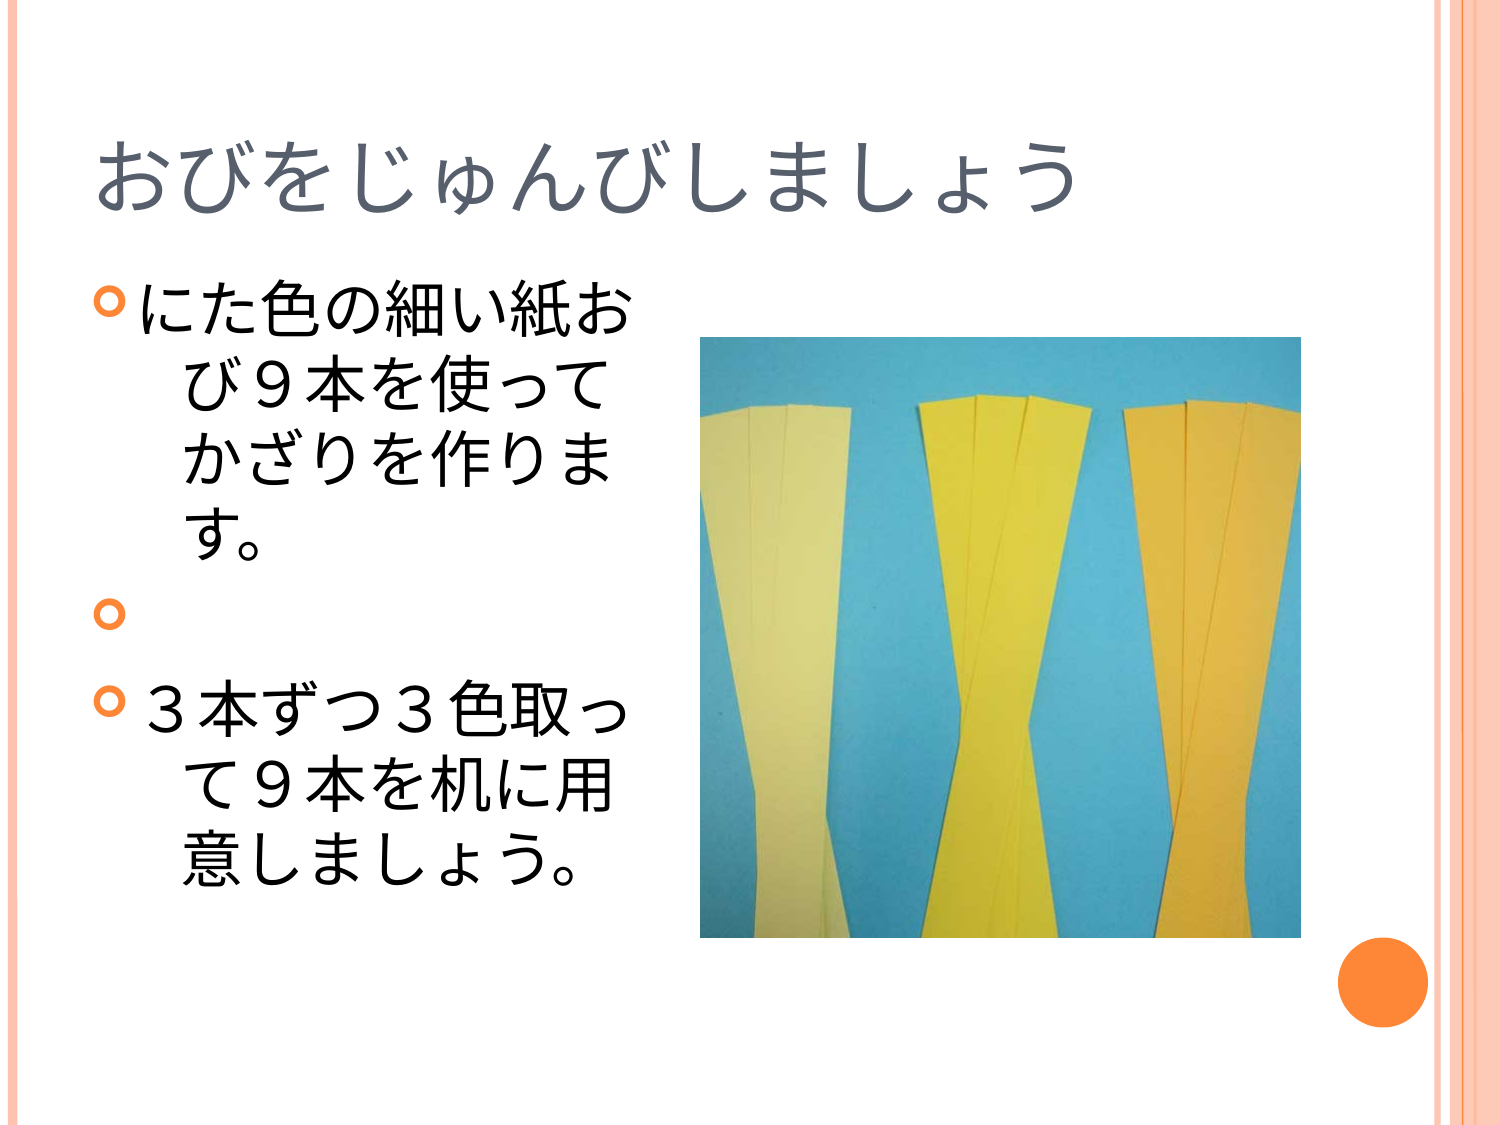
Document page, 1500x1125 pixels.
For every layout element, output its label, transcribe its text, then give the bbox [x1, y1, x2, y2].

title おびをじゅんびしましょう [75, 45, 1300, 233]
picture [700, 337, 1301, 938]
list にた色の細い紙おび９本を使ってかざりを作ります。 ３本ずつ３色取って９本を机に用意しましょう。 [75, 262, 676, 1013]
